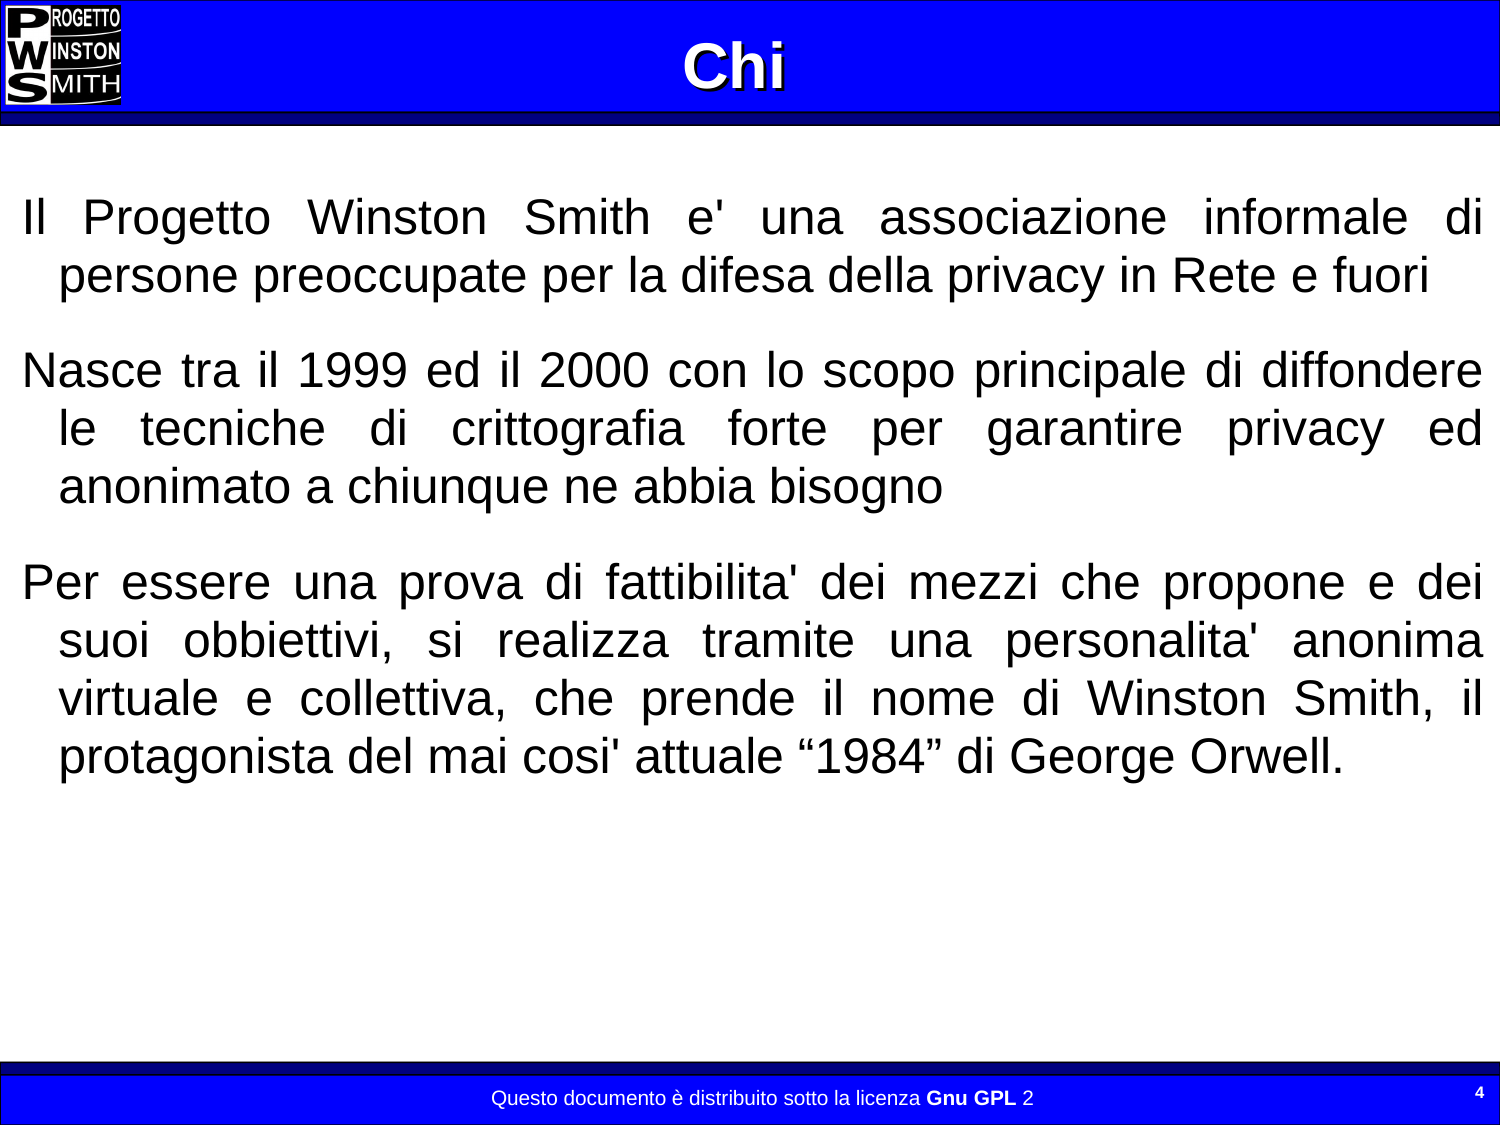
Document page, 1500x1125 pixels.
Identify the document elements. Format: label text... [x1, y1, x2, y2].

picture [5, 5, 121, 105]
text_box Chi [177, 18, 1293, 111]
text_box Il Progetto Winston Smith e' una associazione informale di persone preoccupate per la difesa della privacy in Rete e fuori Nasce tra il 1999 ed il 2000 con lo scopo principale di diffondere le tecniche di crittografia forte per garantire privacy ed anonimato a chiunque ne abbia bisogno Per essere una prova di fattibilita' dei mezzi che propone e dei suoi obbiettivi, si realizza tramite una personalita' anonima virtuale e collettiva, che prende il nome di Winston Smith, il protagonista del mai cosi' attuale “1984” di George Orwell. [3, 178, 1500, 792]
